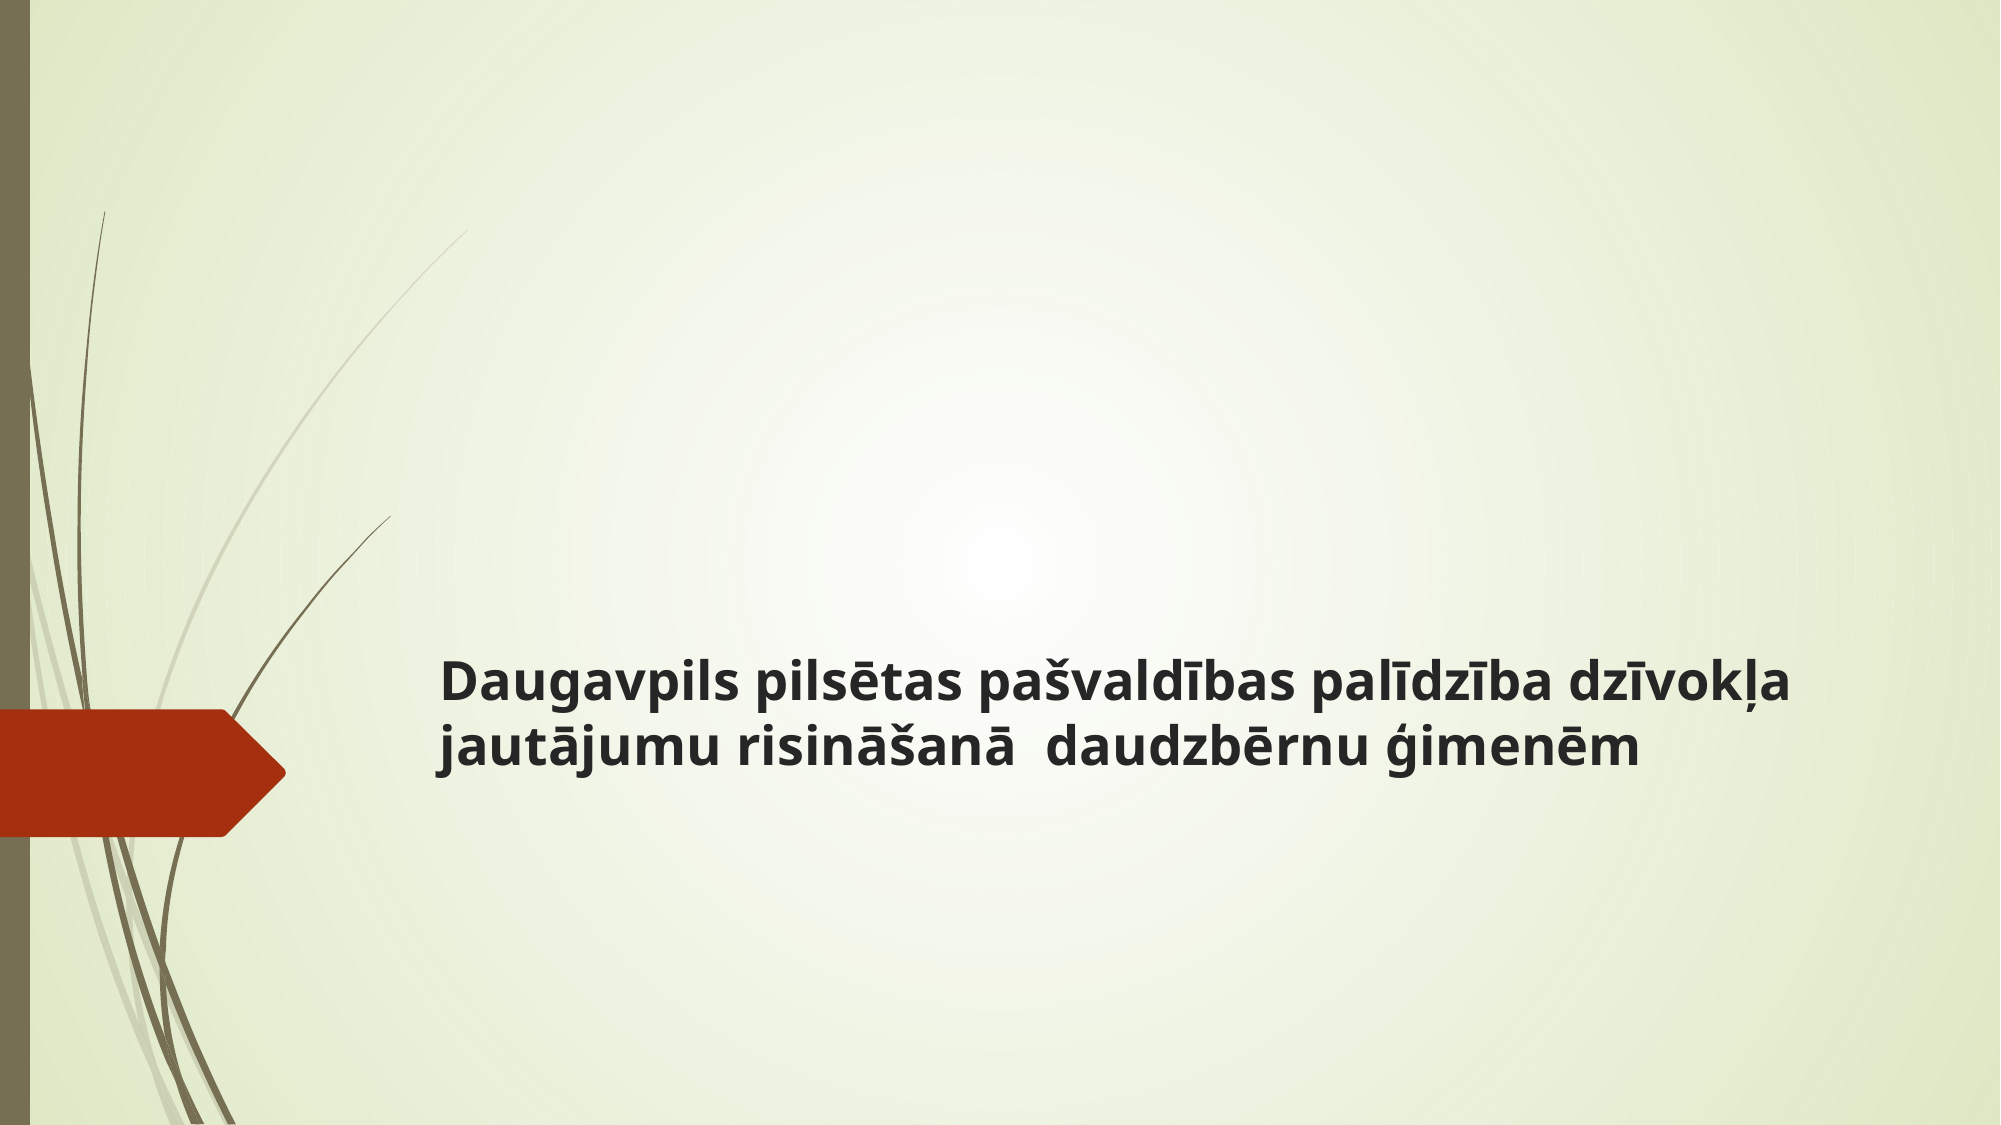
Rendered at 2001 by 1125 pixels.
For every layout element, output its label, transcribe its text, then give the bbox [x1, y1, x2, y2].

title Daugavpils pilsētas pašvaldības palīdzība dzīvokļa jautājumu risināšanā daudzbērnu ģimenēm [424, 412, 1888, 784]
